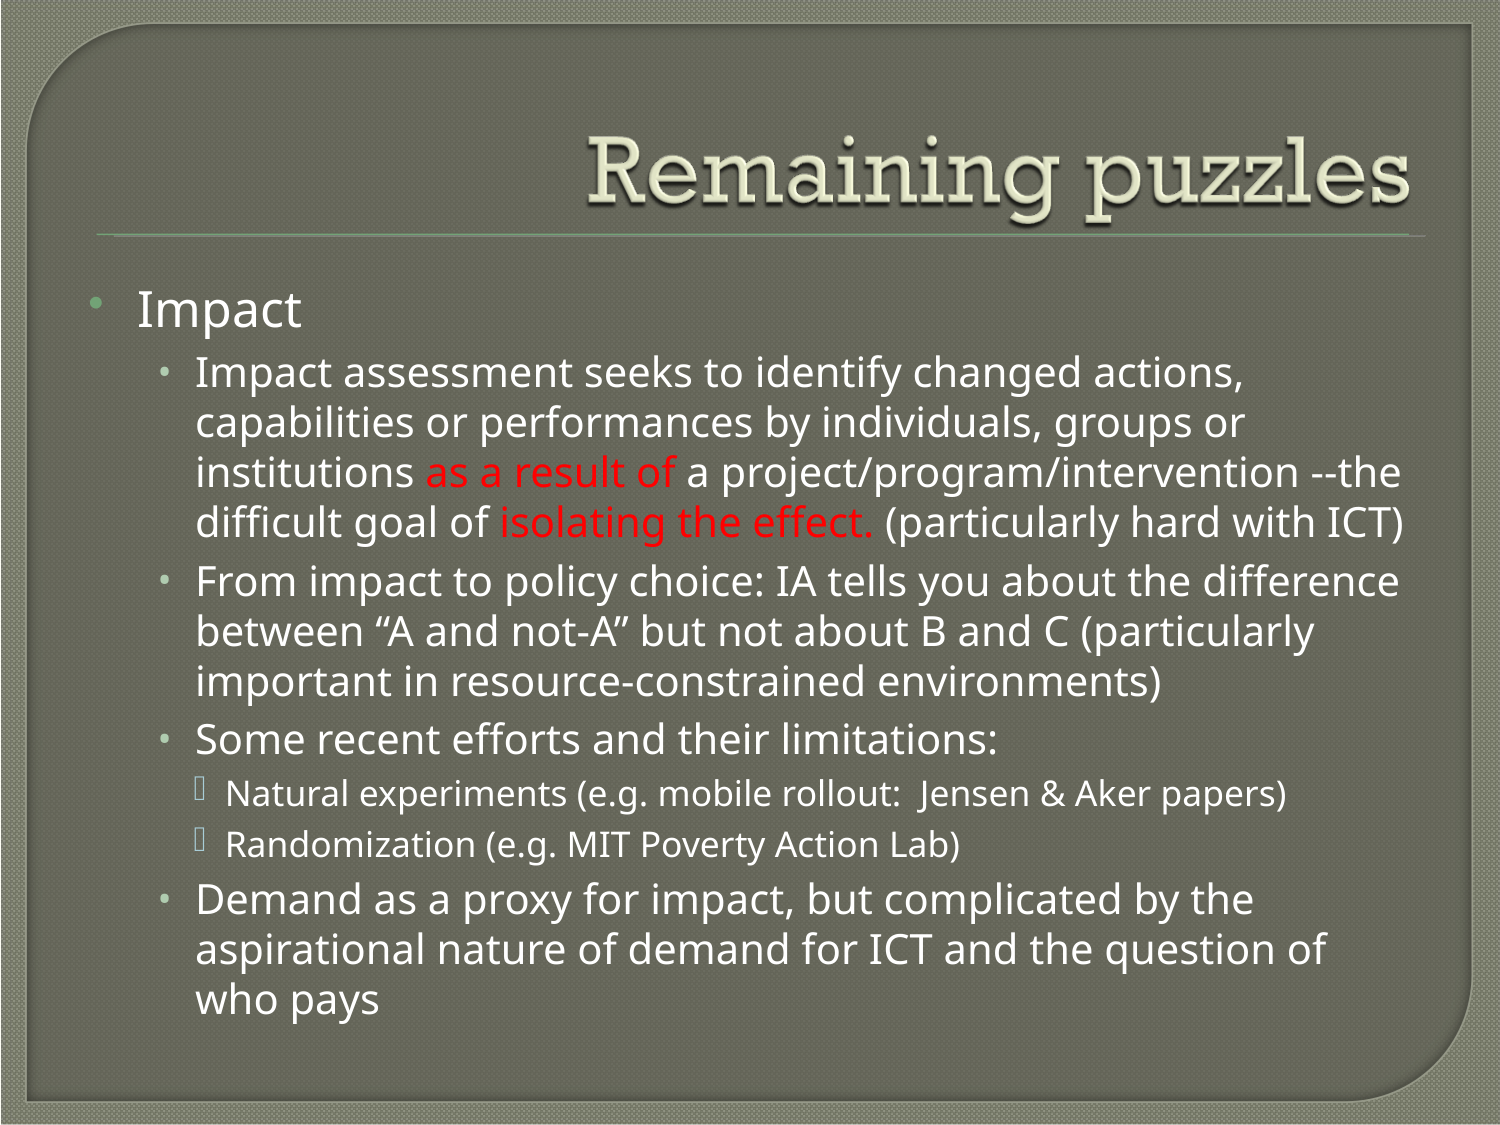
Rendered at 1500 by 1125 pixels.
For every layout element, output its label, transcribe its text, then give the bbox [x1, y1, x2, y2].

list Impact Impact assessment seeks to identify changed actions, capabilities or performances by individuals, groups or institutions as a result of a project/program/intervention --the difficult goal of isolating the effect. (particularly hard with ICT) From impact to policy choice: IA tells you about the difference between “A and not-A” but not about B and C (particularly important in resource-constrained environments) Some recent efforts and their limitations: Natural experiments (e.g. mobile rollout: Jensen & Aker papers) Randomization (e.g. MIT Poverty Action Lab) Demand as a proxy for impact, but complicated by the aspirational nature of demand for ICT and the question of who pays [75, 270, 1426, 1081]
picture [0, 0, 1500, 1125]
text_box [73, 40, 1427, 236]
